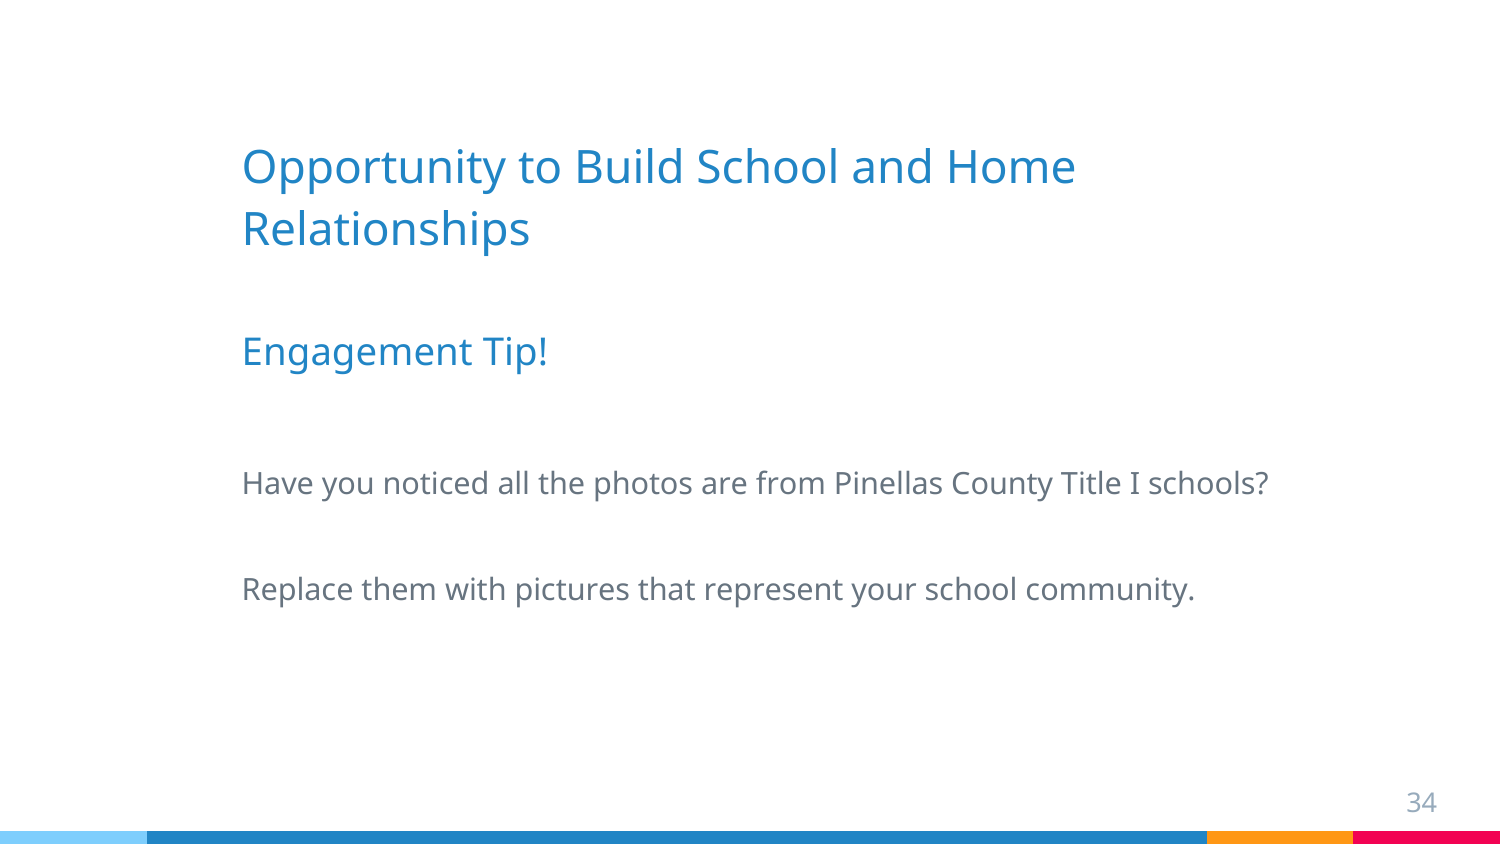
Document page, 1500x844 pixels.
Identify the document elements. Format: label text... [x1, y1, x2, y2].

list Opportunity to Build School and Home Relationships Engagement Tip! Have you noticed all the photos are from Pinellas County Title I schools? Replace them with pictures that represent your school community. [226, 118, 1296, 668]
text_box [1391, 770, 1482, 822]
